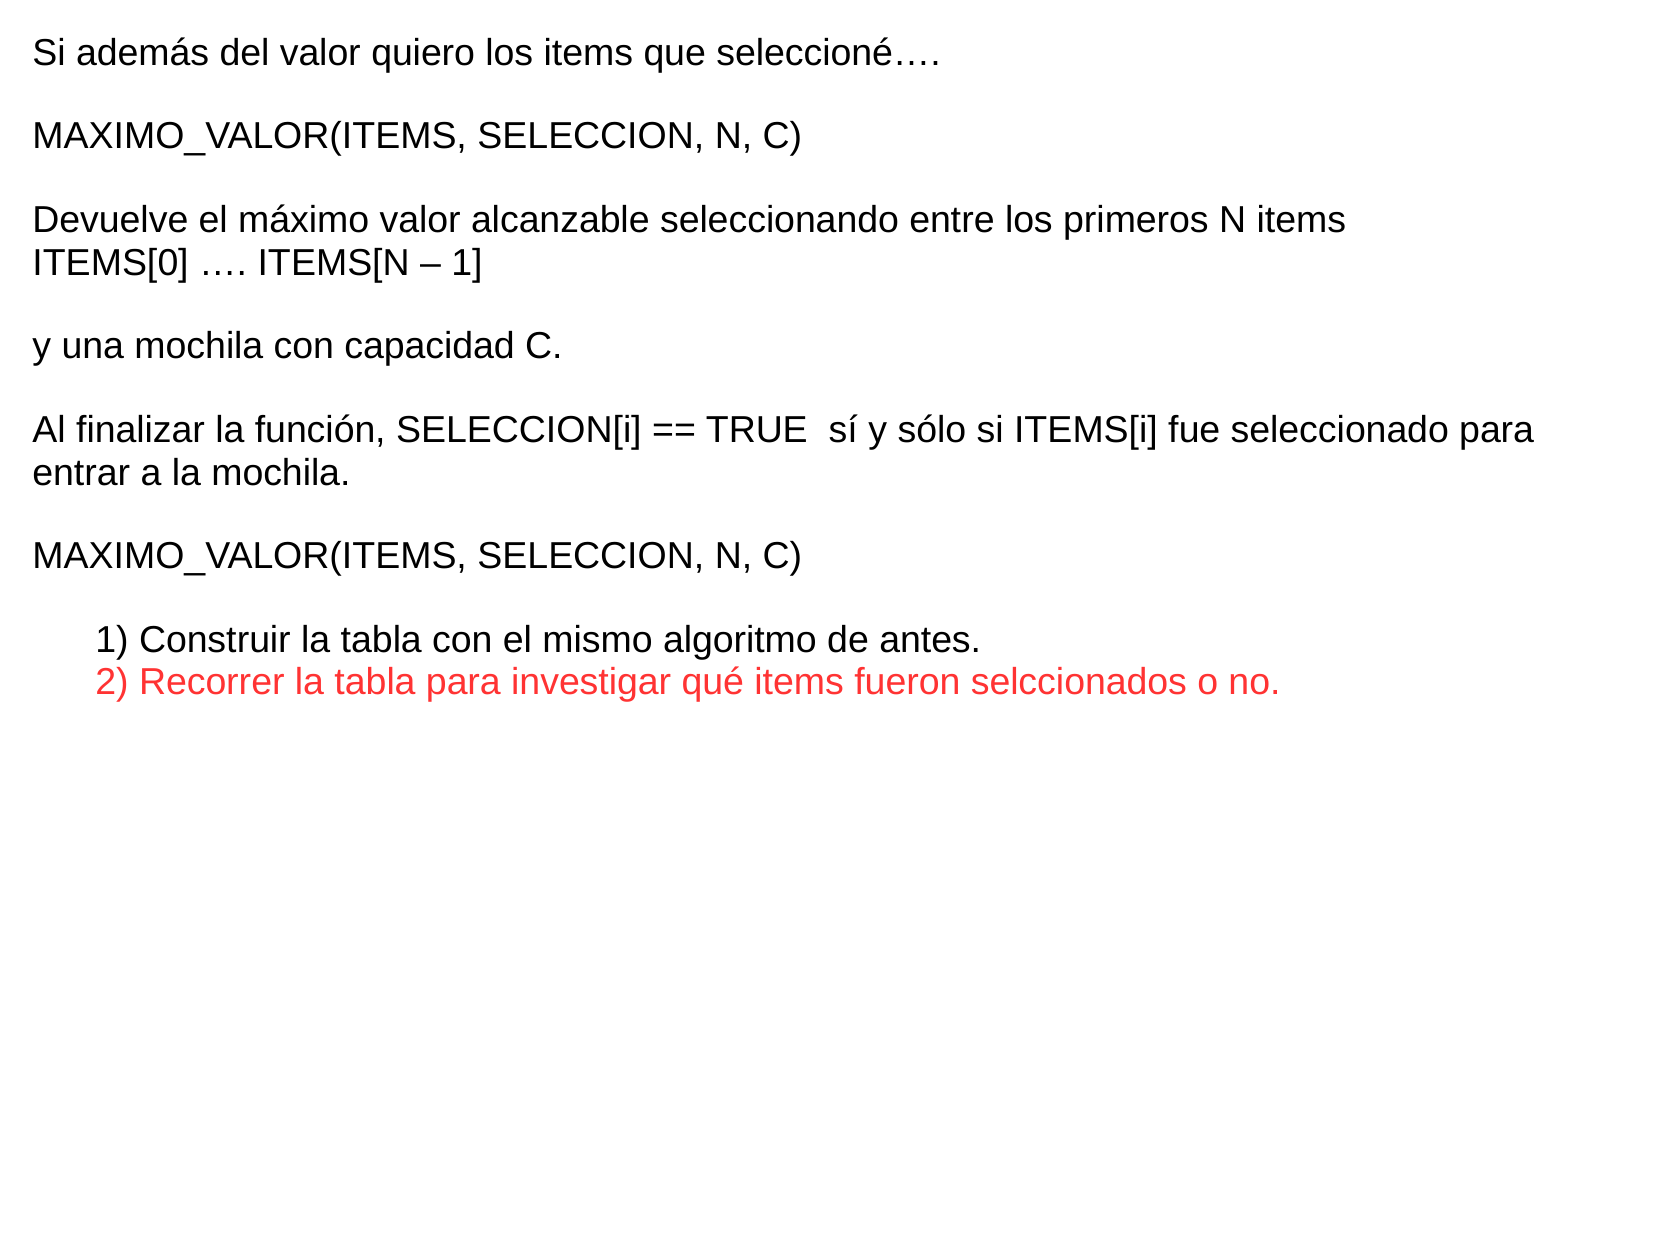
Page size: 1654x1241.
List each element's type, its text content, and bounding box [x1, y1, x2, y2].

text_box Si además del valor quiero los items que seleccioné…. MAXIMO_VALOR(ITEMS, SELECCION, N, C) Devuelve el máximo valor alcanzable seleccionando entre los primeros N items ITEMS[0] …. ITEMS[N – 1] y una mochila con capacidad C. Al finalizar la función, SELECCION[i] == TRUE sí y sólo si ITEMS[i] fue seleccionado para entrar a la mochila. MAXIMO_VALOR(ITEMS, SELECCION, N, C) 1) Construir la tabla con el mismo algoritmo de antes. 2) Recorrer la tabla para investigar qué items fueron selccionados o no. [17, 23, 1648, 1047]
